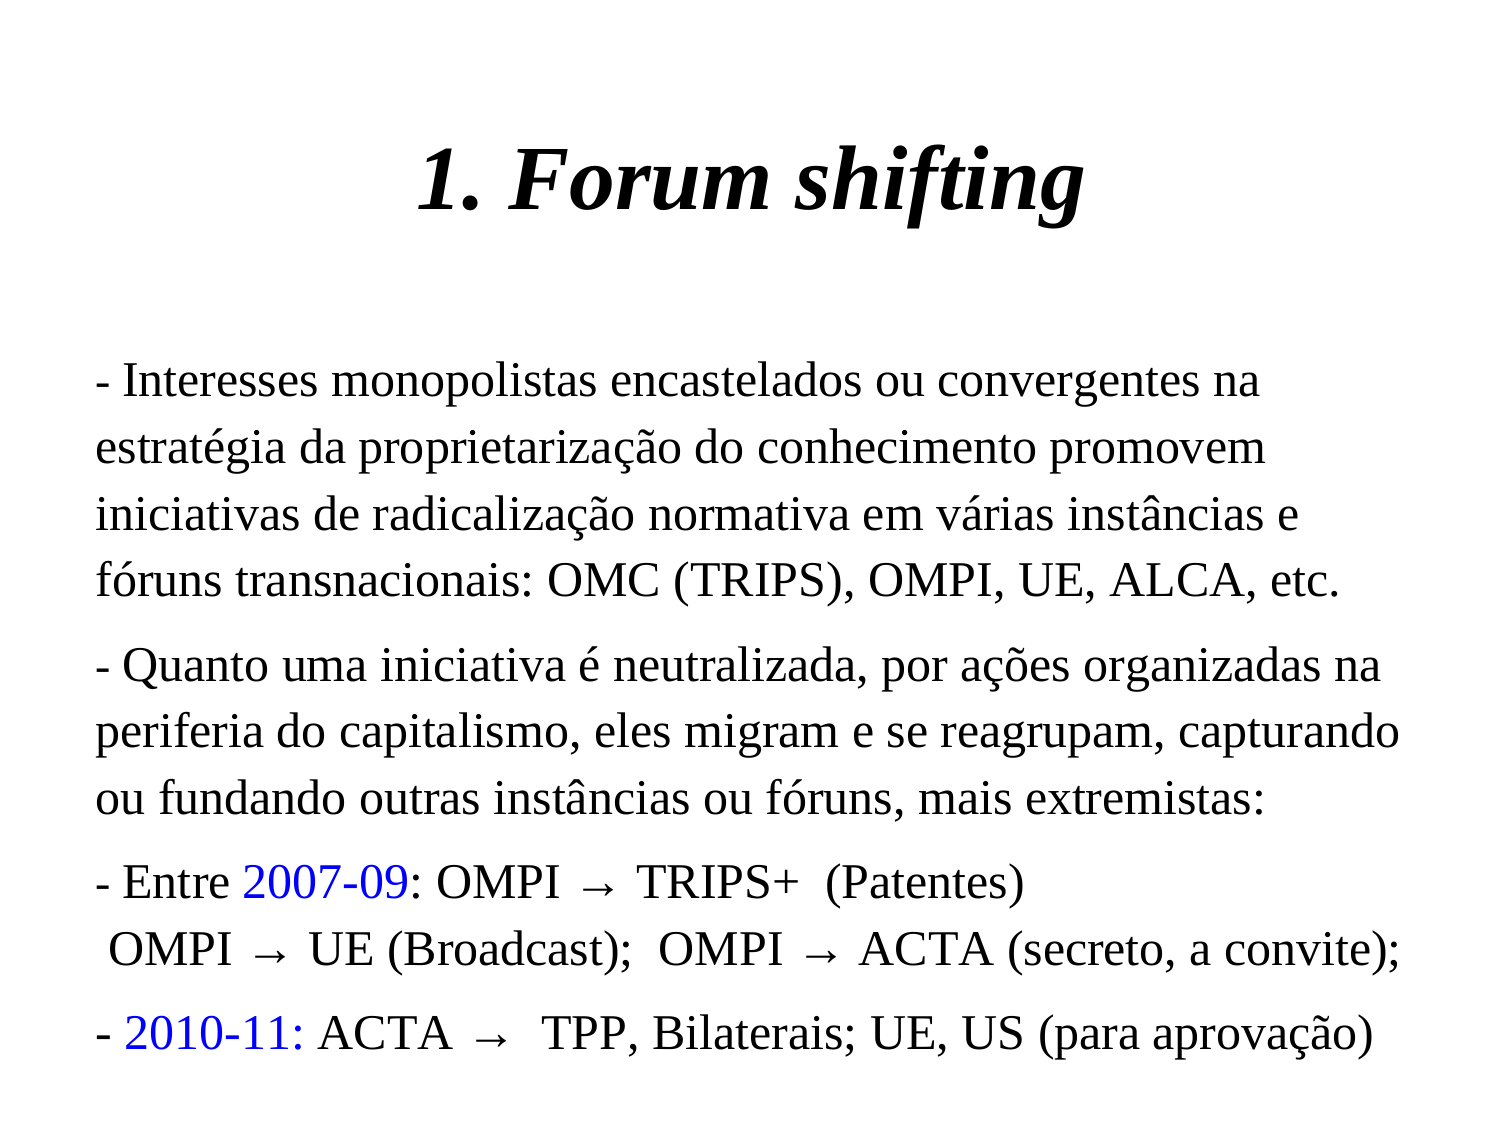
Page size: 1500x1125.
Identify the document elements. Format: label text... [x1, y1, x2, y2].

title 1. Forum shifting [87, 52, 1416, 307]
text_box - Interesses monopolistas encastelados ou convergentes na estratégia da proprietarização do conhecimento promovem iniciativas de radicalização normativa em várias instâncias e fóruns transnacionais: OMC (TRIPS), OMPI, UE, ALCA, etc. - Quanto uma iniciativa é neutralizada, por ações organizadas na periferia do capitalismo, eles migram e se reagrupam, capturando ou fundando outras instâncias ou fóruns, mais extremistas: - Entre 2007-09: OMPI → TRIPS+ (Patentes) OMPI → UE (Broadcast); OMPI → ACTA (secreto, a convite); - 2010-11: ACTA → TPP, Bilaterais; UE, US (para aprovação) [80, 333, 1430, 1069]
